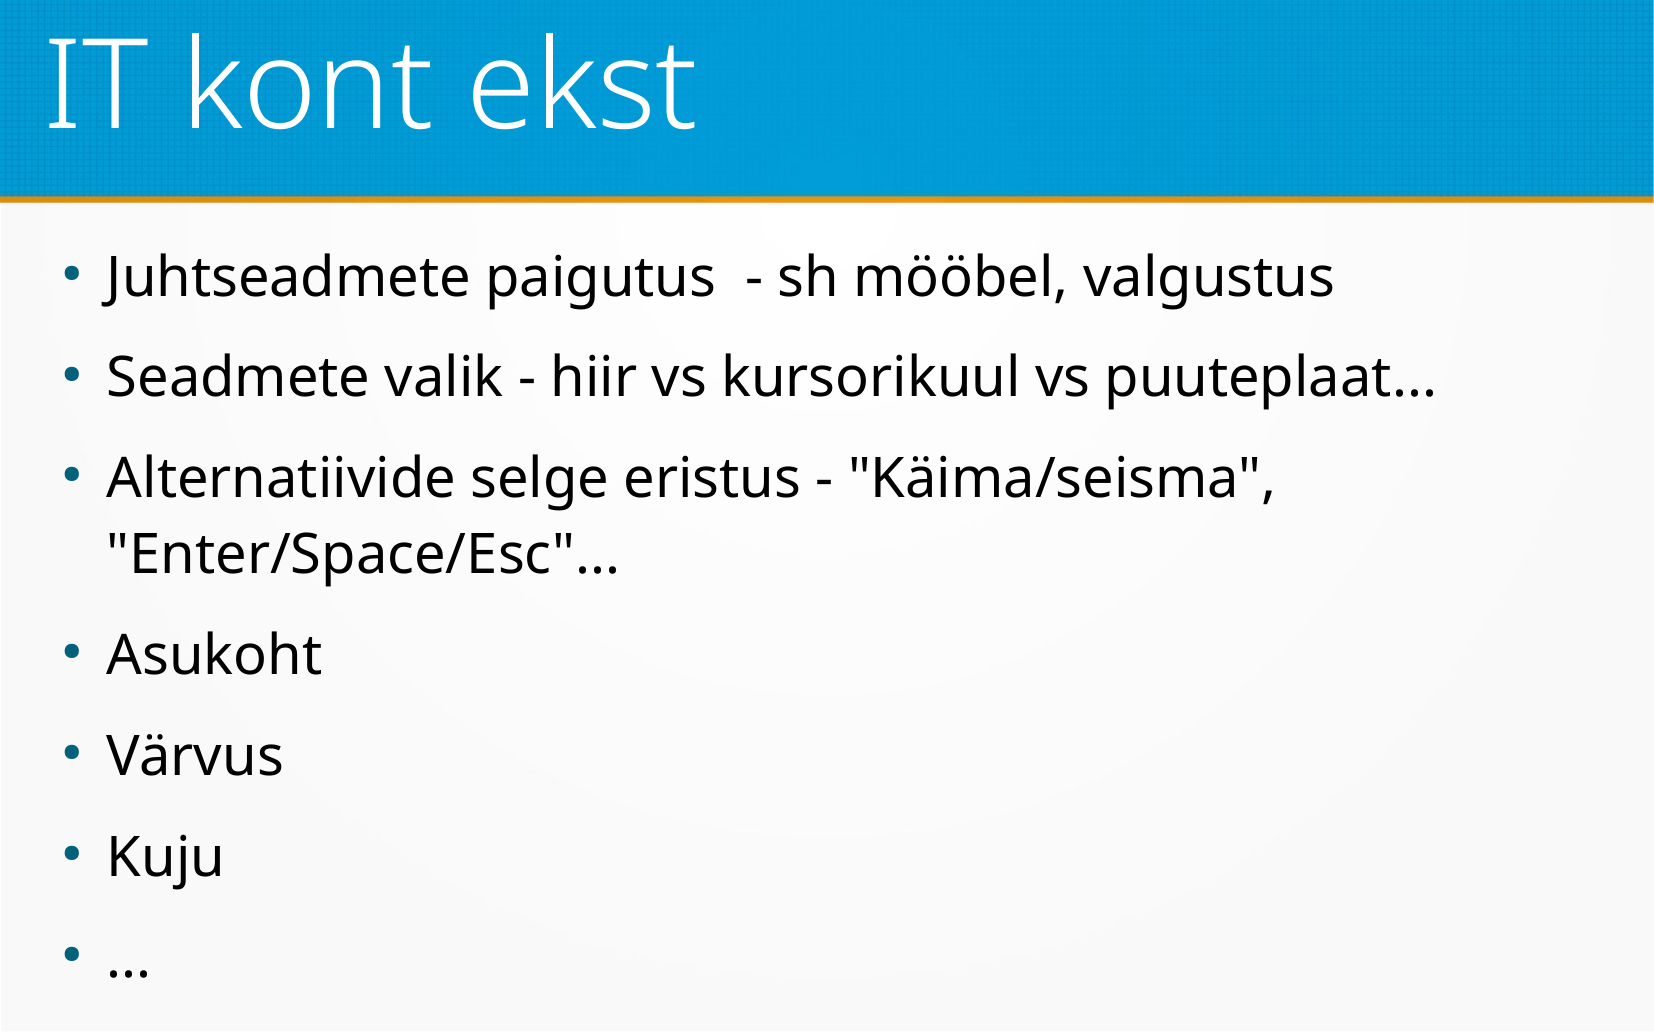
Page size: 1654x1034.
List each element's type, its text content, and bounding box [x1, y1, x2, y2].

picture [0, 195, 1654, 1034]
title IT kont ekst [43, 0, 1619, 166]
list Juhtseadmete paigutus - sh mööbel, valgustus Seadmete valik - hiir vs kursorikuul vs puuteplaat... Alternatiivide selge eristus - "Käima/seisma", "Enter/Space/Esc"... Asukoht Värvus Kuju ... [47, 236, 1607, 1002]
